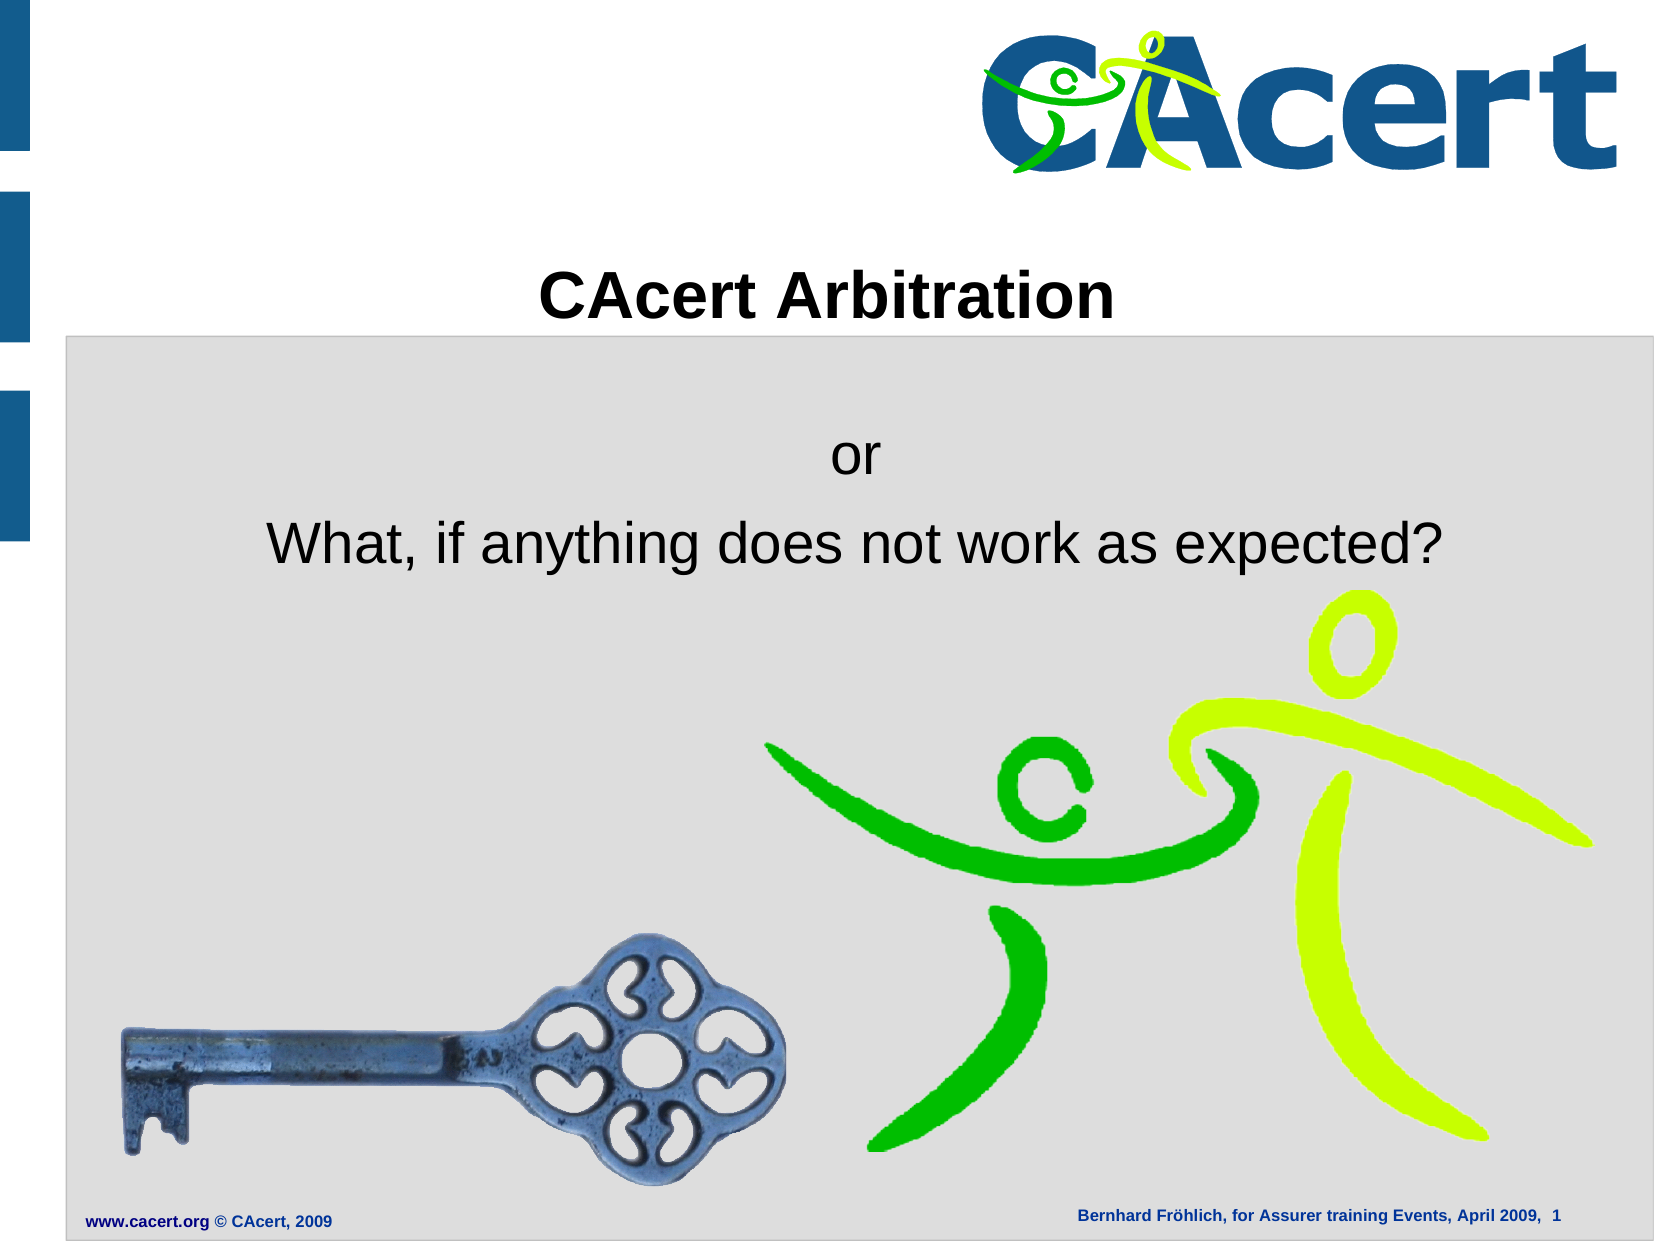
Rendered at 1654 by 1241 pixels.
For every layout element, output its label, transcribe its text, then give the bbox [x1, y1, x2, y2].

text_box or What, if anything does not work as expected? [59, 354, 1654, 621]
picture [106, 590, 1595, 1203]
title CAcert Arbitration [121, 174, 1533, 333]
